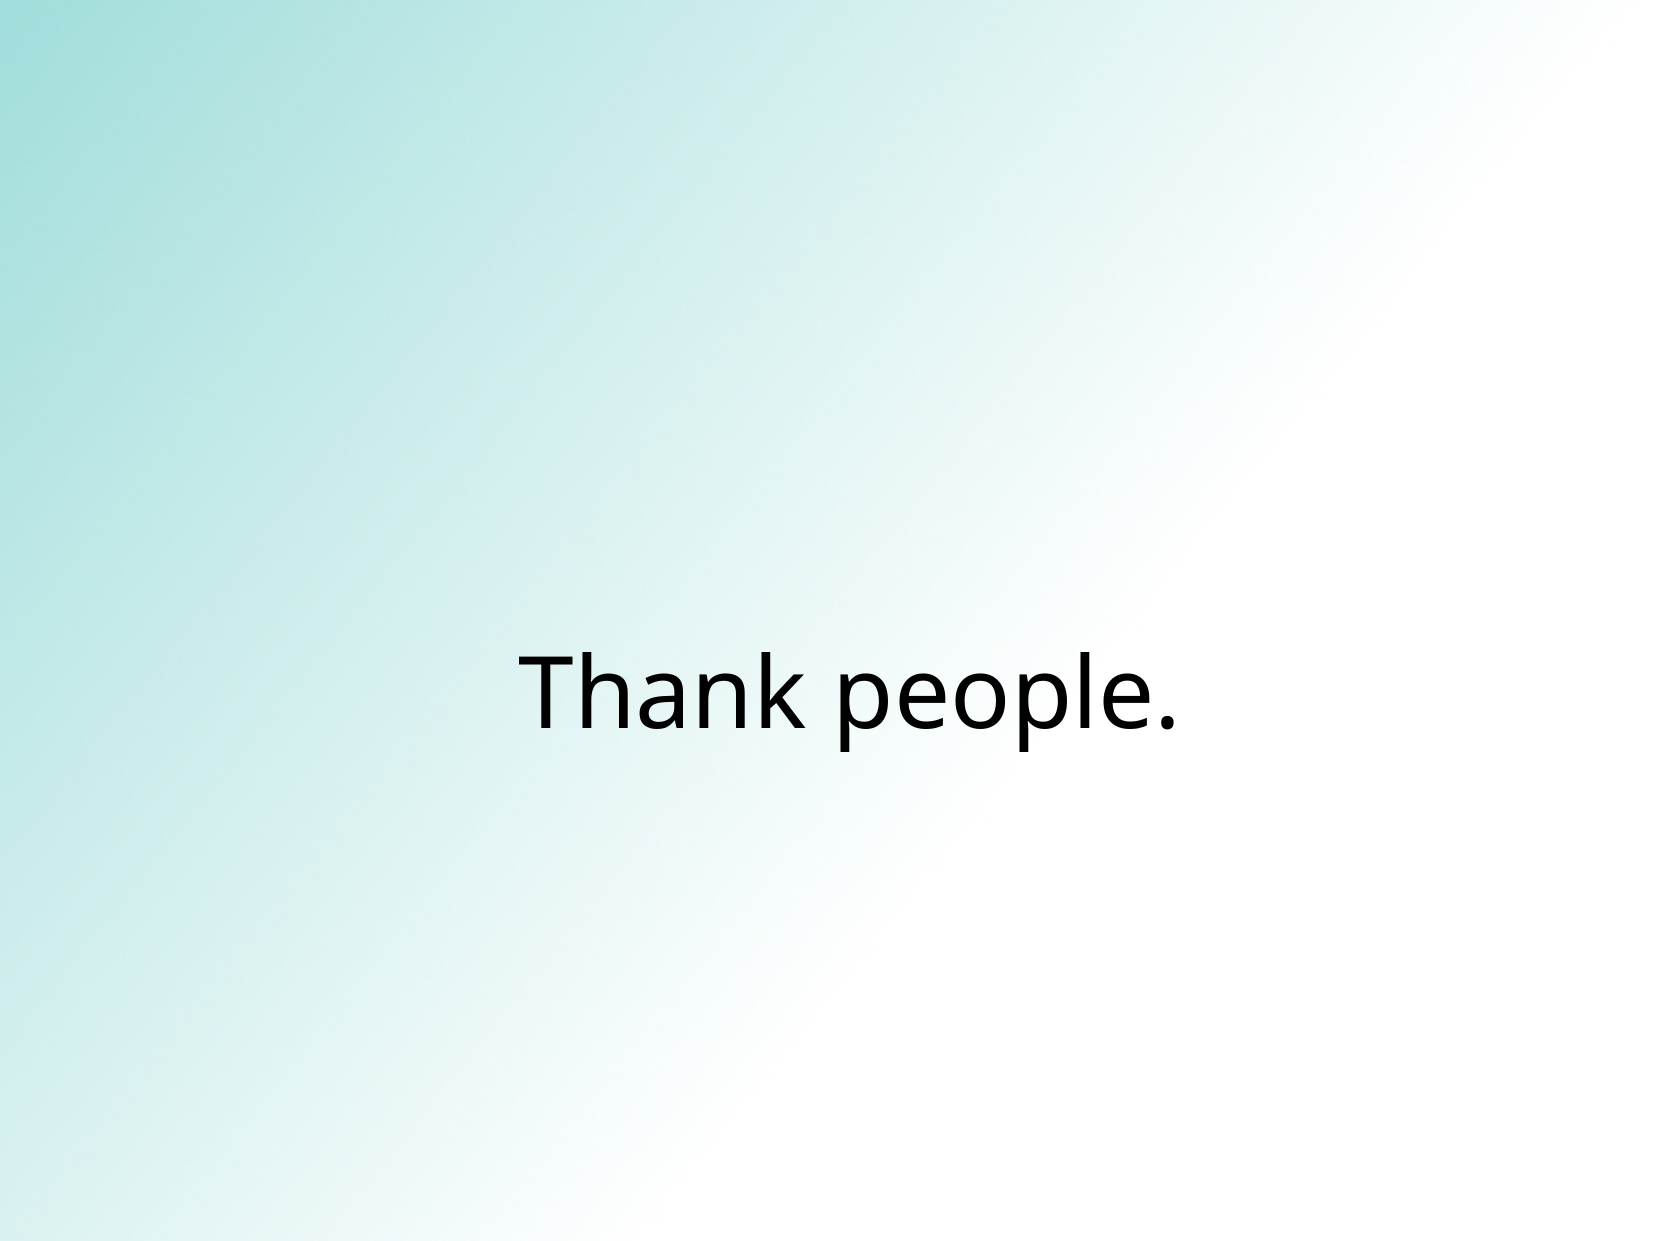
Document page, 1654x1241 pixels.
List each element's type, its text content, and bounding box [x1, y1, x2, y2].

picture [0, 0, 1654, 1241]
subtitle Thank people. [106, 209, 1595, 1170]
